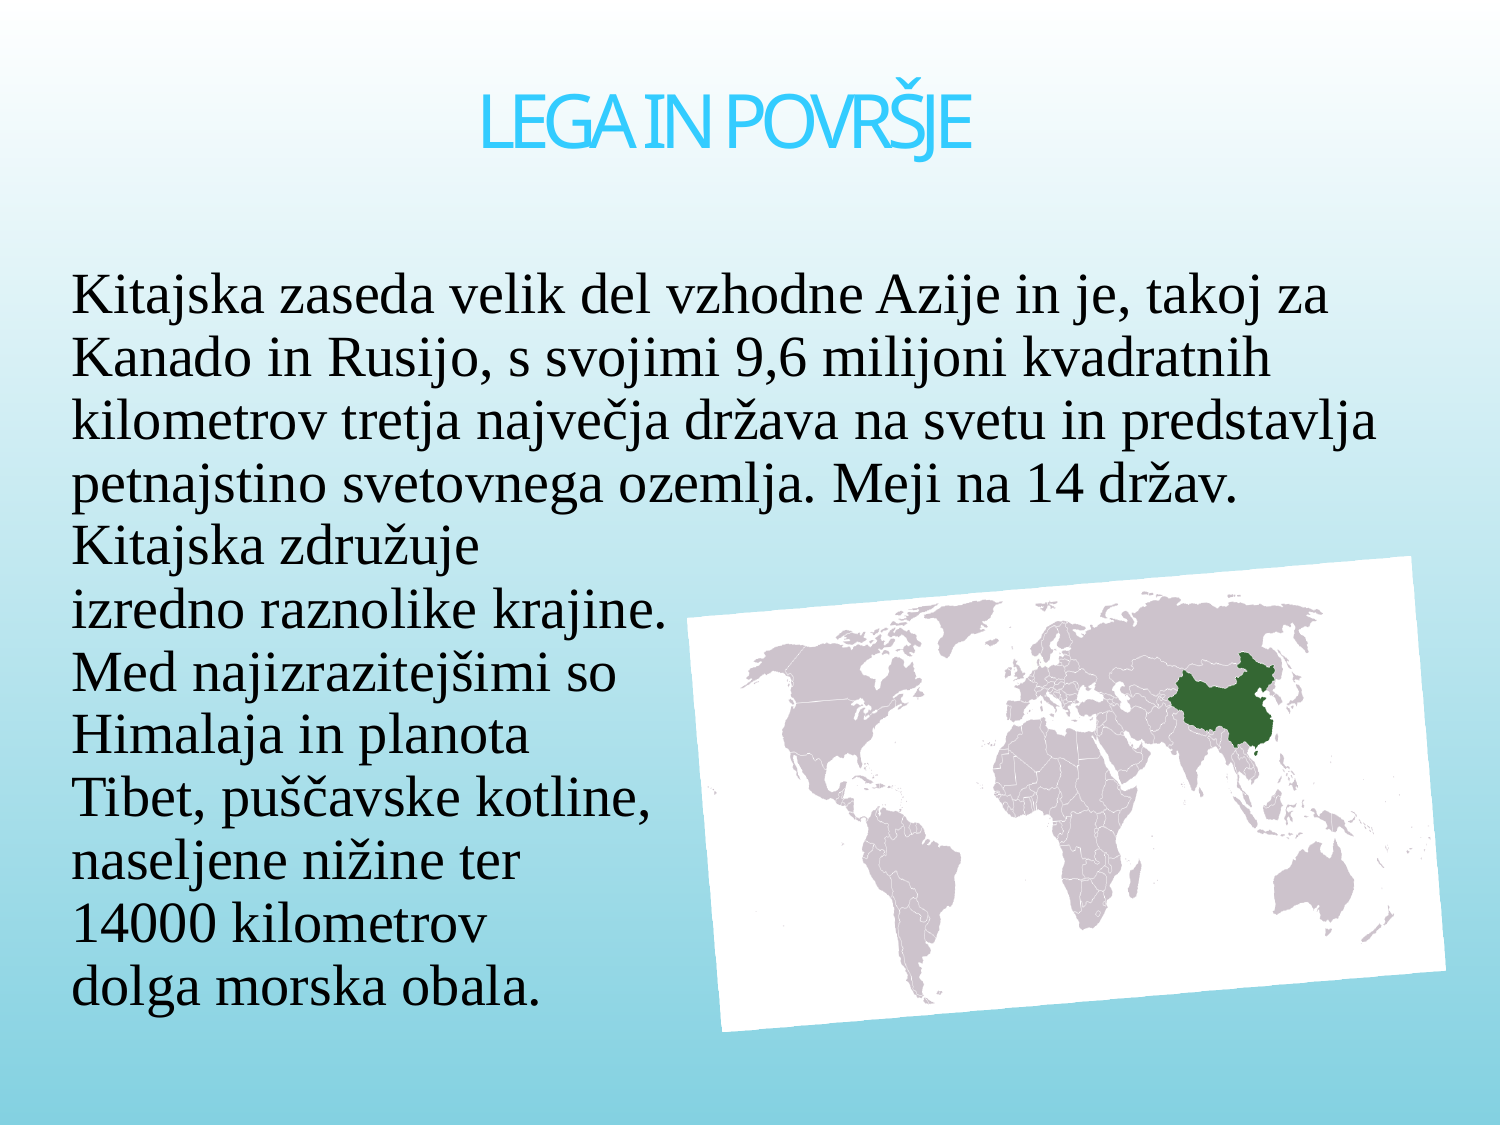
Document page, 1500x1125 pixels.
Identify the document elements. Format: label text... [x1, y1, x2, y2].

list Kitajska zaseda velik del vzhodne Azije in je, takoj za Kanado in Rusijo, s svojimi 9,6 milijoni kvadratnih kilometrov tretja največja država na svetu in predstavlja petnajstino svetovnega ozemlja. Meji na 14 držav. Kitajska združuje izredno raznolike krajine. Med najizrazitejšimi so Himalaja in planota Tibet, puščavske kotline, naseljene nižine ter 14000 kilometrov dolga morska obala. [0, 255, 1394, 1076]
picture [686, 556, 1446, 1032]
text_box LEGA IN POVRŠJE [324, 66, 1128, 232]
